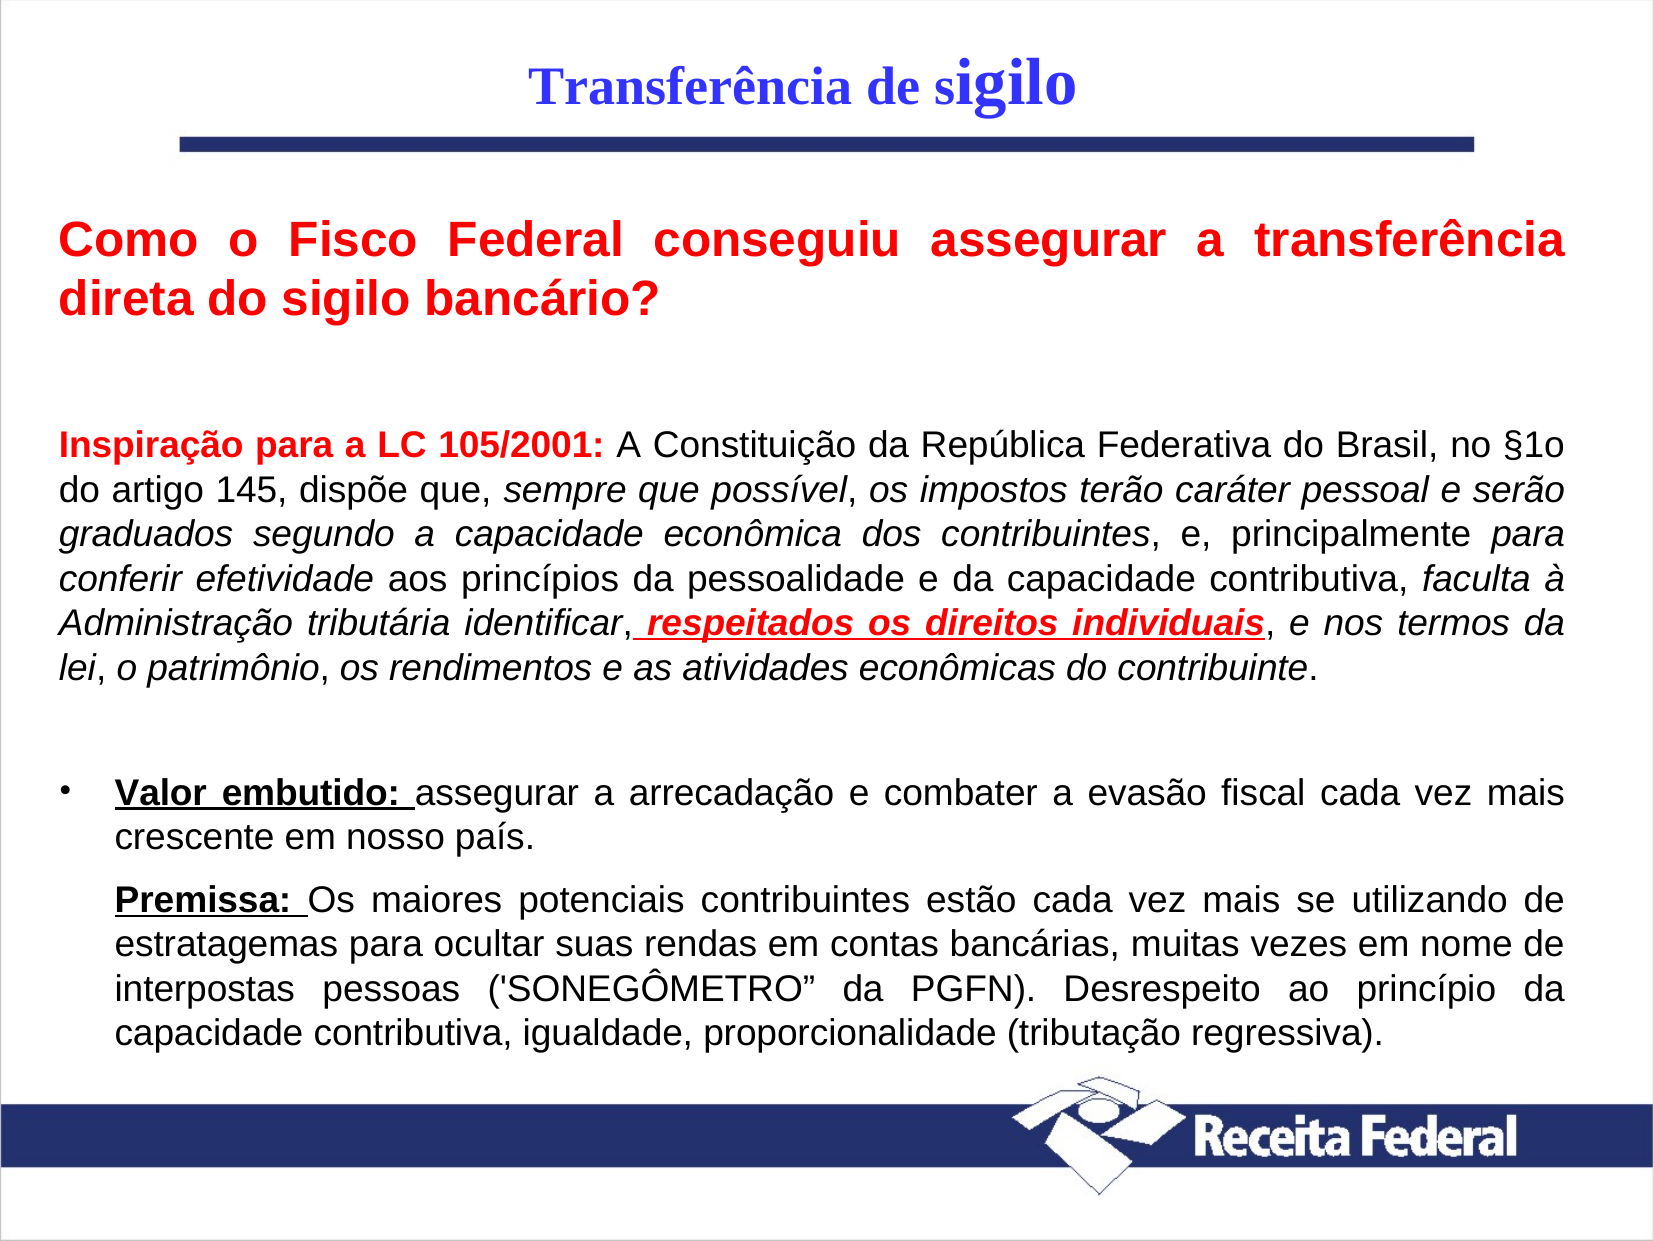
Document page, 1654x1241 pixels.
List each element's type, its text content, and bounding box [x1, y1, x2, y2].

title Transferência de sigilo [59, 0, 1548, 119]
list Como o Fisco Federal conseguiu assegurar a transferência direta do sigilo bancário? Inspiração para a LC 105/2001: A Constituição da República Federativa do Brasil, no §1o do artigo 145, dispõe que, sempre que possível, os impostos terão caráter pessoal e serão graduados segundo a capacidade econômica dos contribuintes, e, principalmente para conferir efetividade aos princípios da pessoalidade e da capacidade contributiva, faculta à Administração tributária identificar, respeitados os direitos individuais, e nos termos da lei, o patrimônio, os rendimentos e as atividades econômicas do contribuinte. Valor embutido: assegurar a arrecadação e combater a evasão fiscal cada vez mais crescente em nosso país. Premissa: Os maiores potenciais contribuintes estão cada vez mais se utilizando de estratagemas para ocultar suas rendas em contas bancárias, muitas vezes em nome de interpostas pessoas ('SONEGÔMETRO” da PGFN). Desrespeito ao princípio da capacidade contributiva, igualdade, proporcionalidade (tributação regressiva). [59, 206, 1565, 1063]
picture [0, 0, 1654, 1241]
